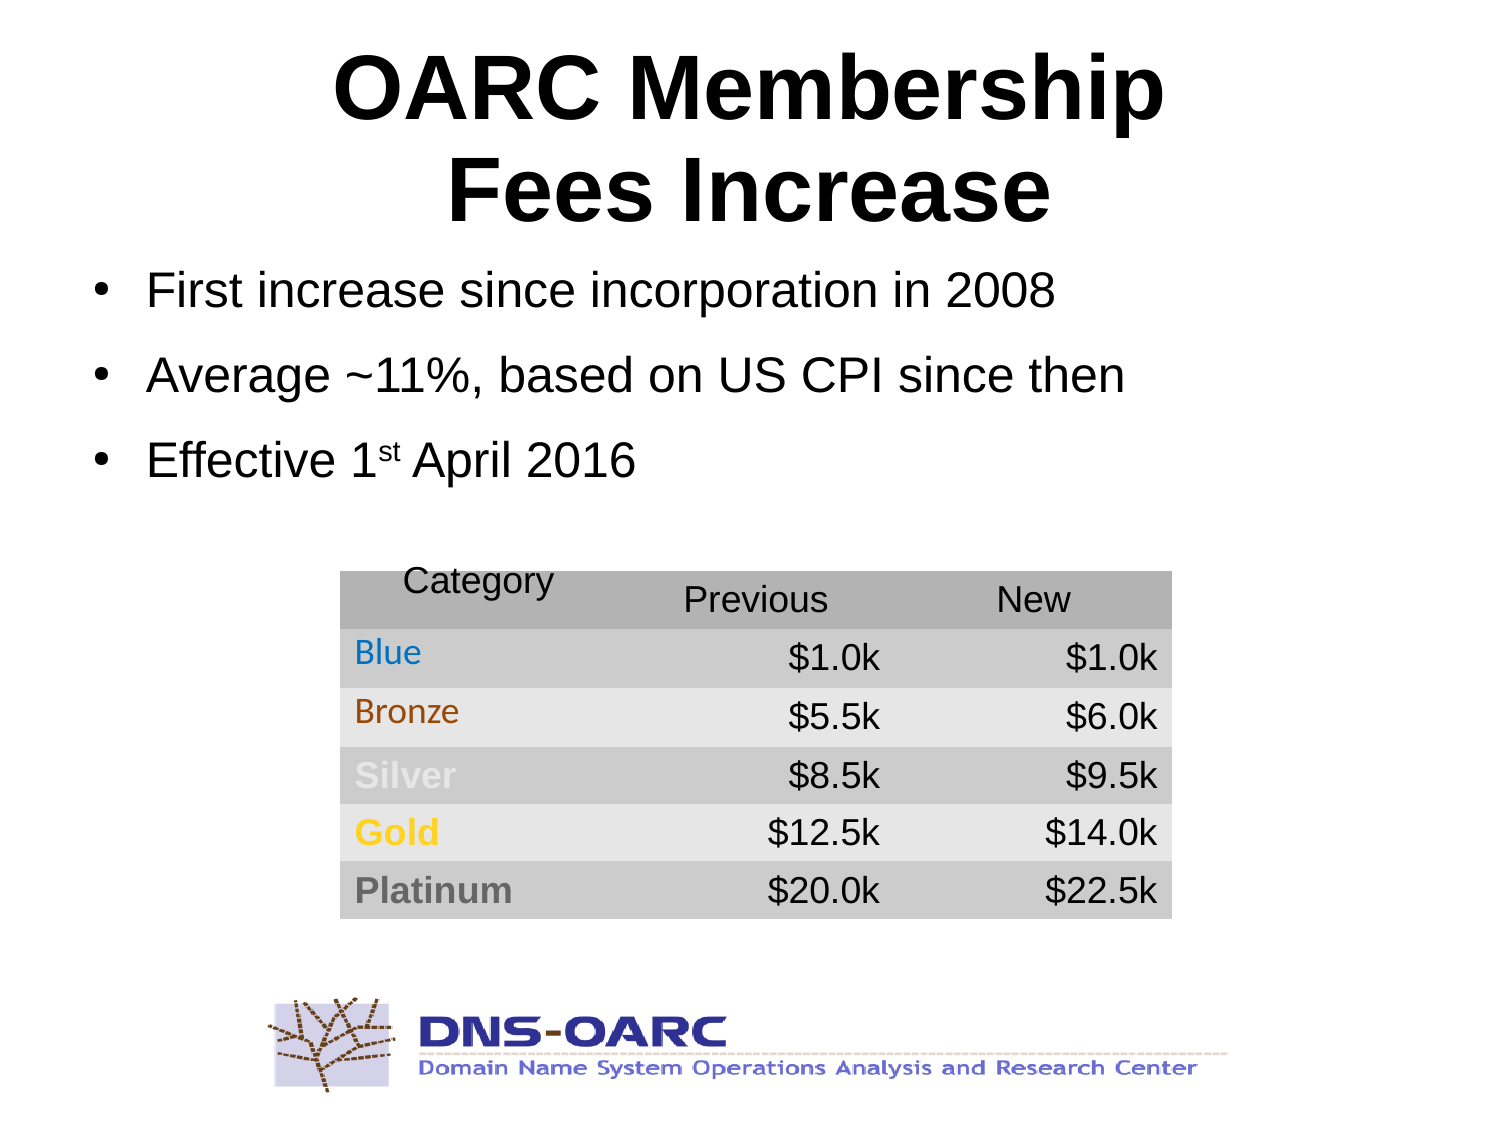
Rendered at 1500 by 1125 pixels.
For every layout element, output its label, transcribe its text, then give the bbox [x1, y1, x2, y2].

table_cell $20.0k [617, 861, 895, 919]
table_cell Silver [340, 747, 617, 804]
table_header Previous [617, 571, 895, 629]
table_cell $1.0k [617, 629, 895, 688]
table_cell $1.0k [895, 629, 1172, 688]
table_cell Platinum [340, 861, 617, 919]
table_cell $8.5k [617, 747, 895, 804]
picture [214, 991, 1259, 1099]
table_cell $5.5k [617, 688, 895, 747]
table_cell $14.0k [895, 804, 1172, 861]
table_cell $12.5k [617, 804, 895, 861]
table_cell Blue [340, 629, 617, 688]
table_cell Bronze [340, 688, 617, 747]
table_cell $9.5k [895, 747, 1172, 804]
table_cell $22.5k [895, 861, 1172, 919]
title OARC Membership Fees Increase [75, 36, 1425, 242]
list First increase since incorporation in 2008 Average ~11%, based on US CPI since then Effective 1st April 2016 [75, 262, 1426, 555]
table_header Category [340, 571, 617, 629]
table_cell $6.0k [895, 688, 1172, 747]
table_cell Gold [340, 804, 617, 861]
table_header New [895, 571, 1172, 629]
